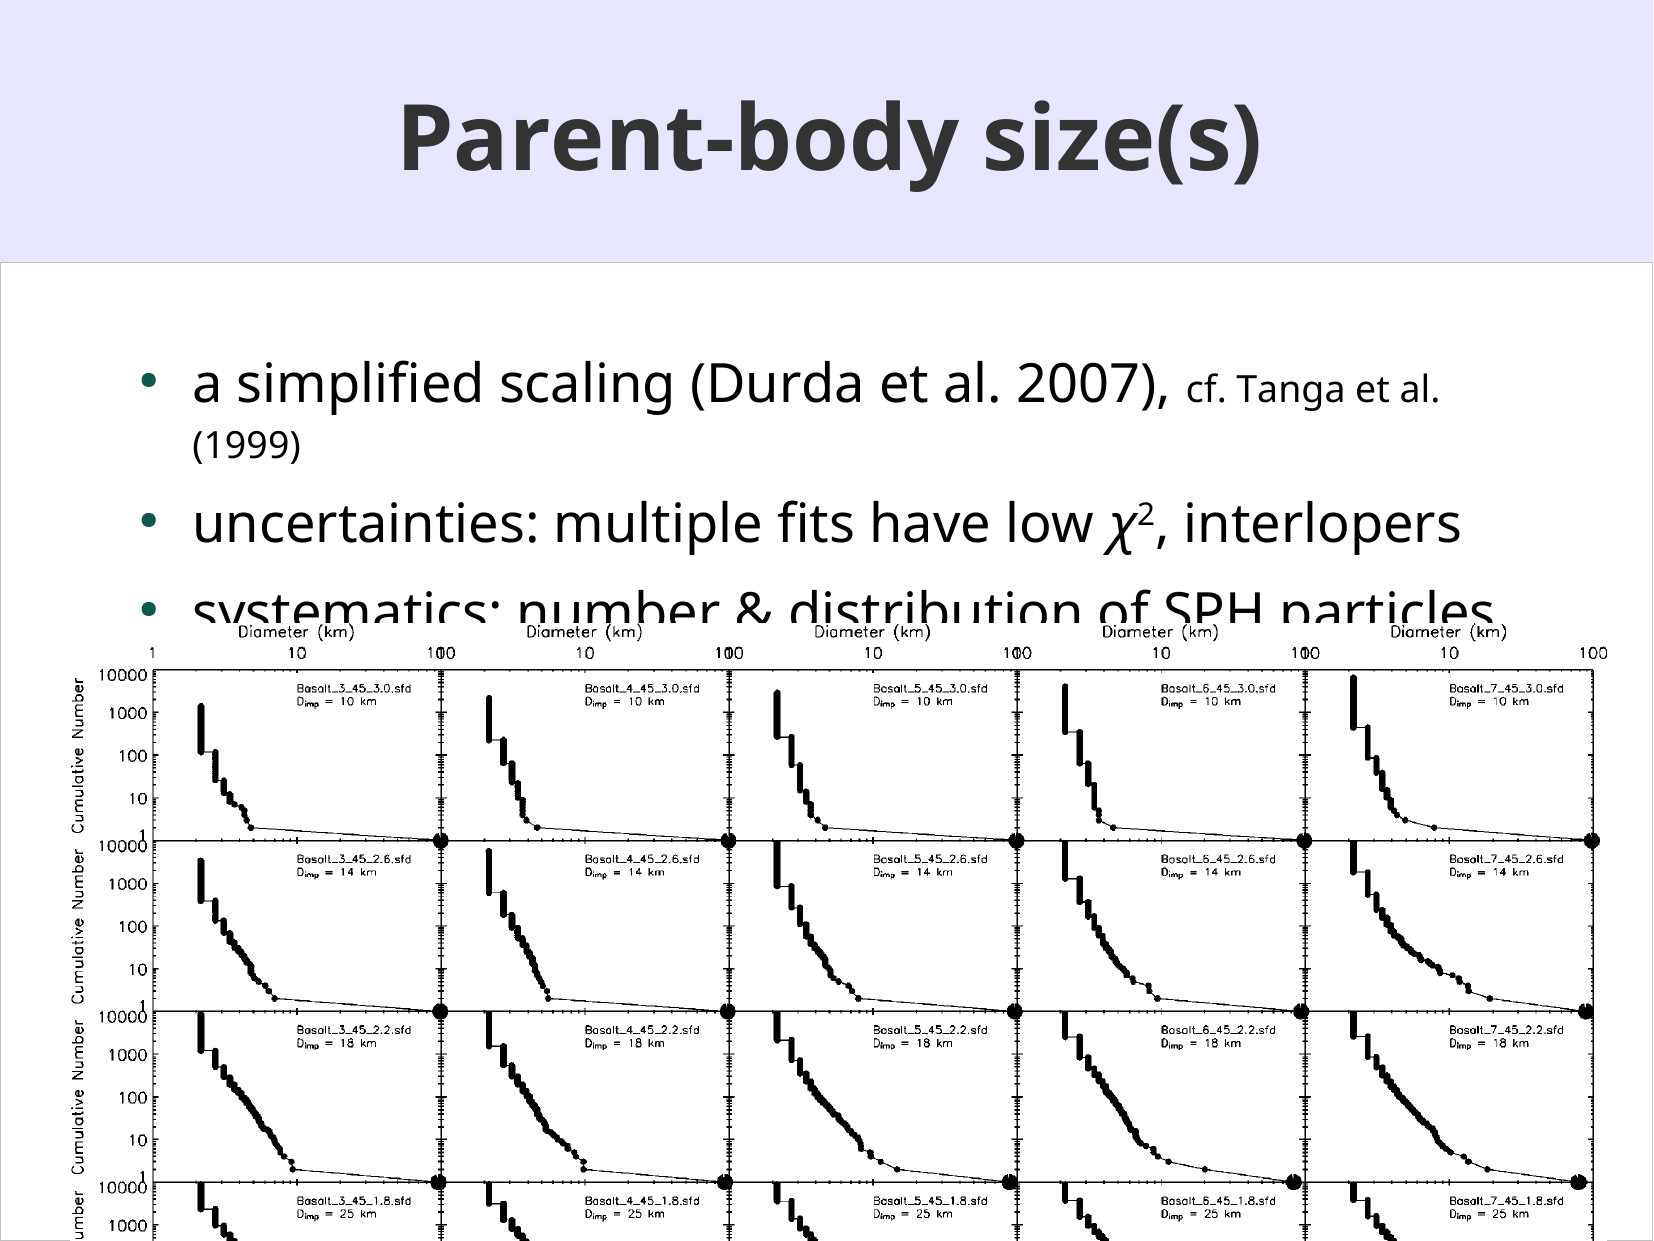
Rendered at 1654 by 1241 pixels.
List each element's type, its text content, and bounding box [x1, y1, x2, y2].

title Parent-body size(s) [124, 31, 1536, 239]
list a simplified scaling (Durda et al. 2007), cf. Tanga et al. (1999) uncertainties: multiple fits have low χ2, interlopers systematics: number & distribution of SPH particles [121, 344, 1534, 623]
picture [70, 623, 1607, 1241]
